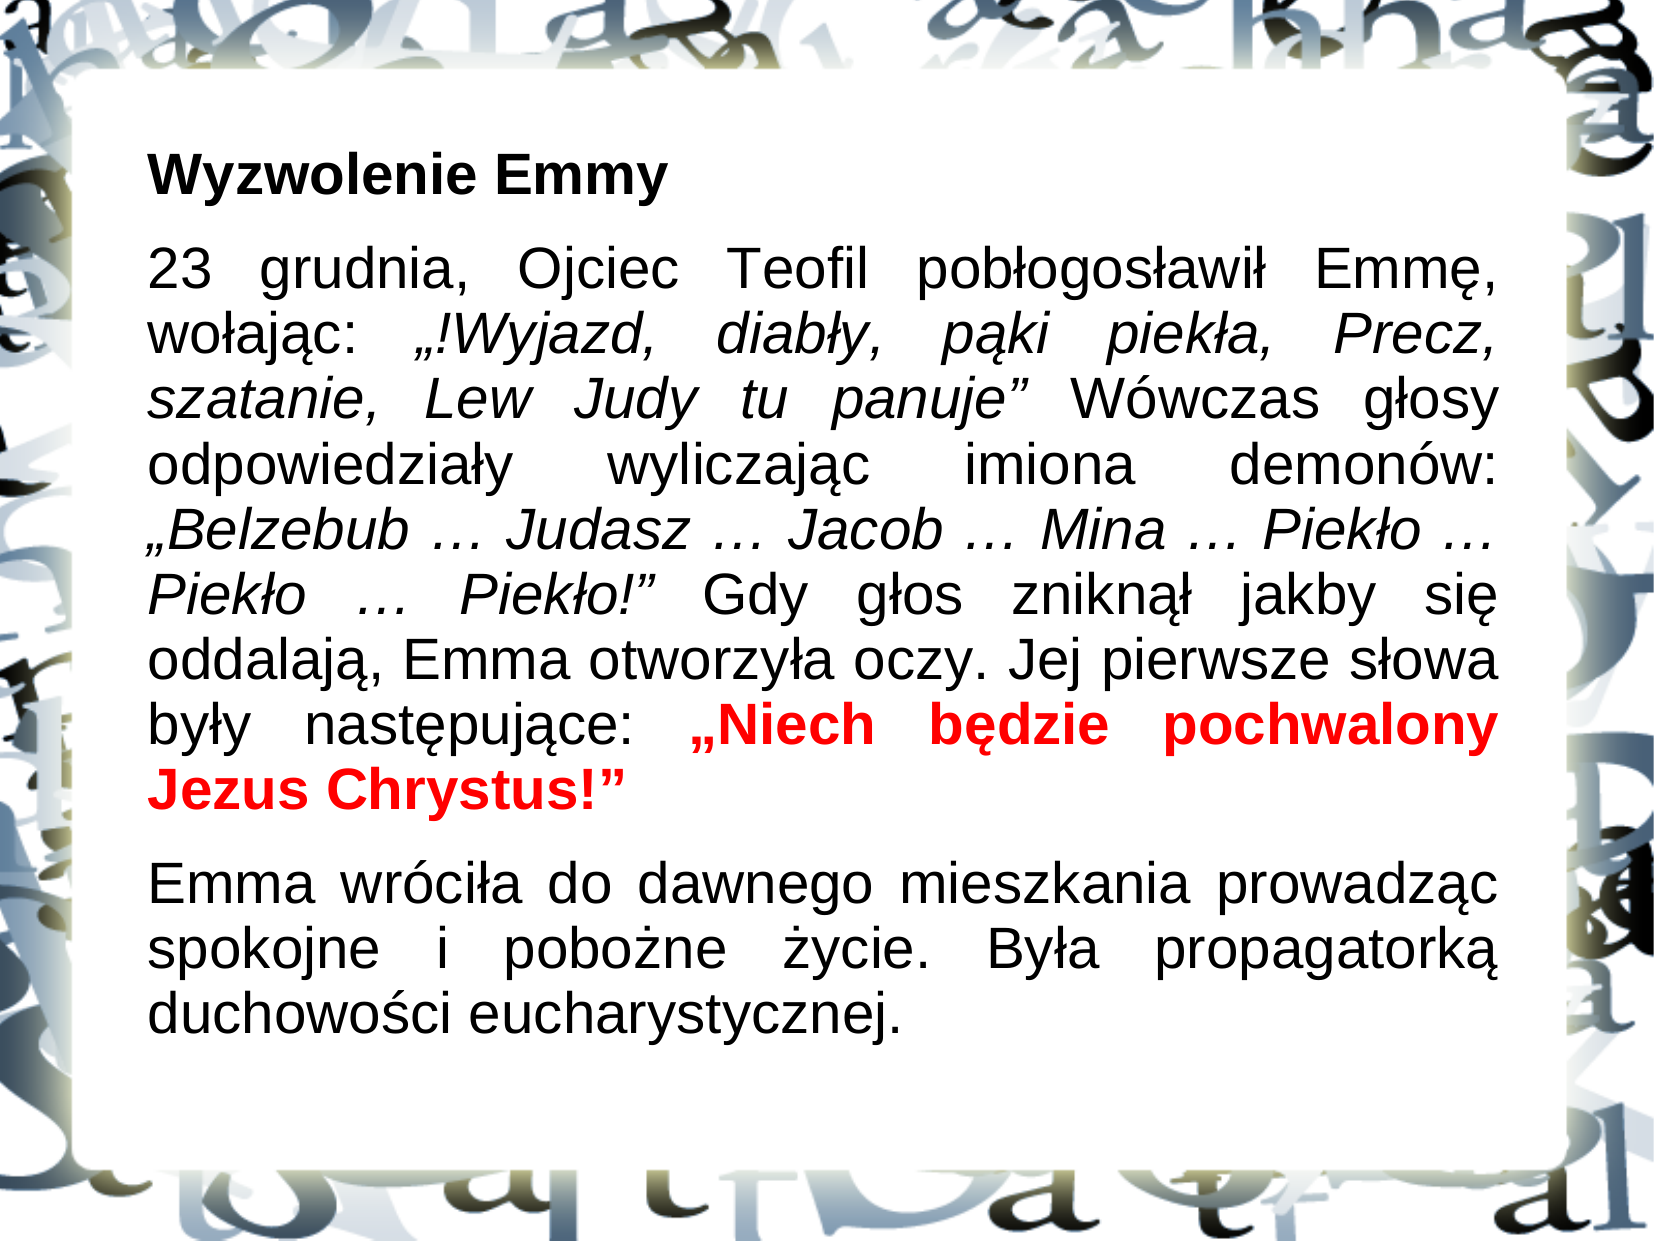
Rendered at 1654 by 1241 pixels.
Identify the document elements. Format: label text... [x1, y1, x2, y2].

picture [0, 0, 1654, 1241]
list Wyzwolenie Emmy 23 grudnia, Ojciec Teofil pobłogosławił Emmę, wołając: „!Wyjazd, diabły, pąki piekła, Precz, szatanie, Lew Judy tu panuje” Wówczas głosy odpowiedziały wyliczając imiona demonów: „Belzebub … Judasz … Jacob … Mina … Piekło … Piekło … Piekło!” Gdy głos zniknął jakby się oddalają, Emma otworzyła oczy. Jej pierwsze słowa były następujące: „Niech będzie pochwalony Jezus Chrystus!” Emma wróciła do dawnego mieszkania prowadząc spokojne i pobożne życie. Była propagatorką duchowości eucharystycznej. [76, 141, 1501, 1048]
